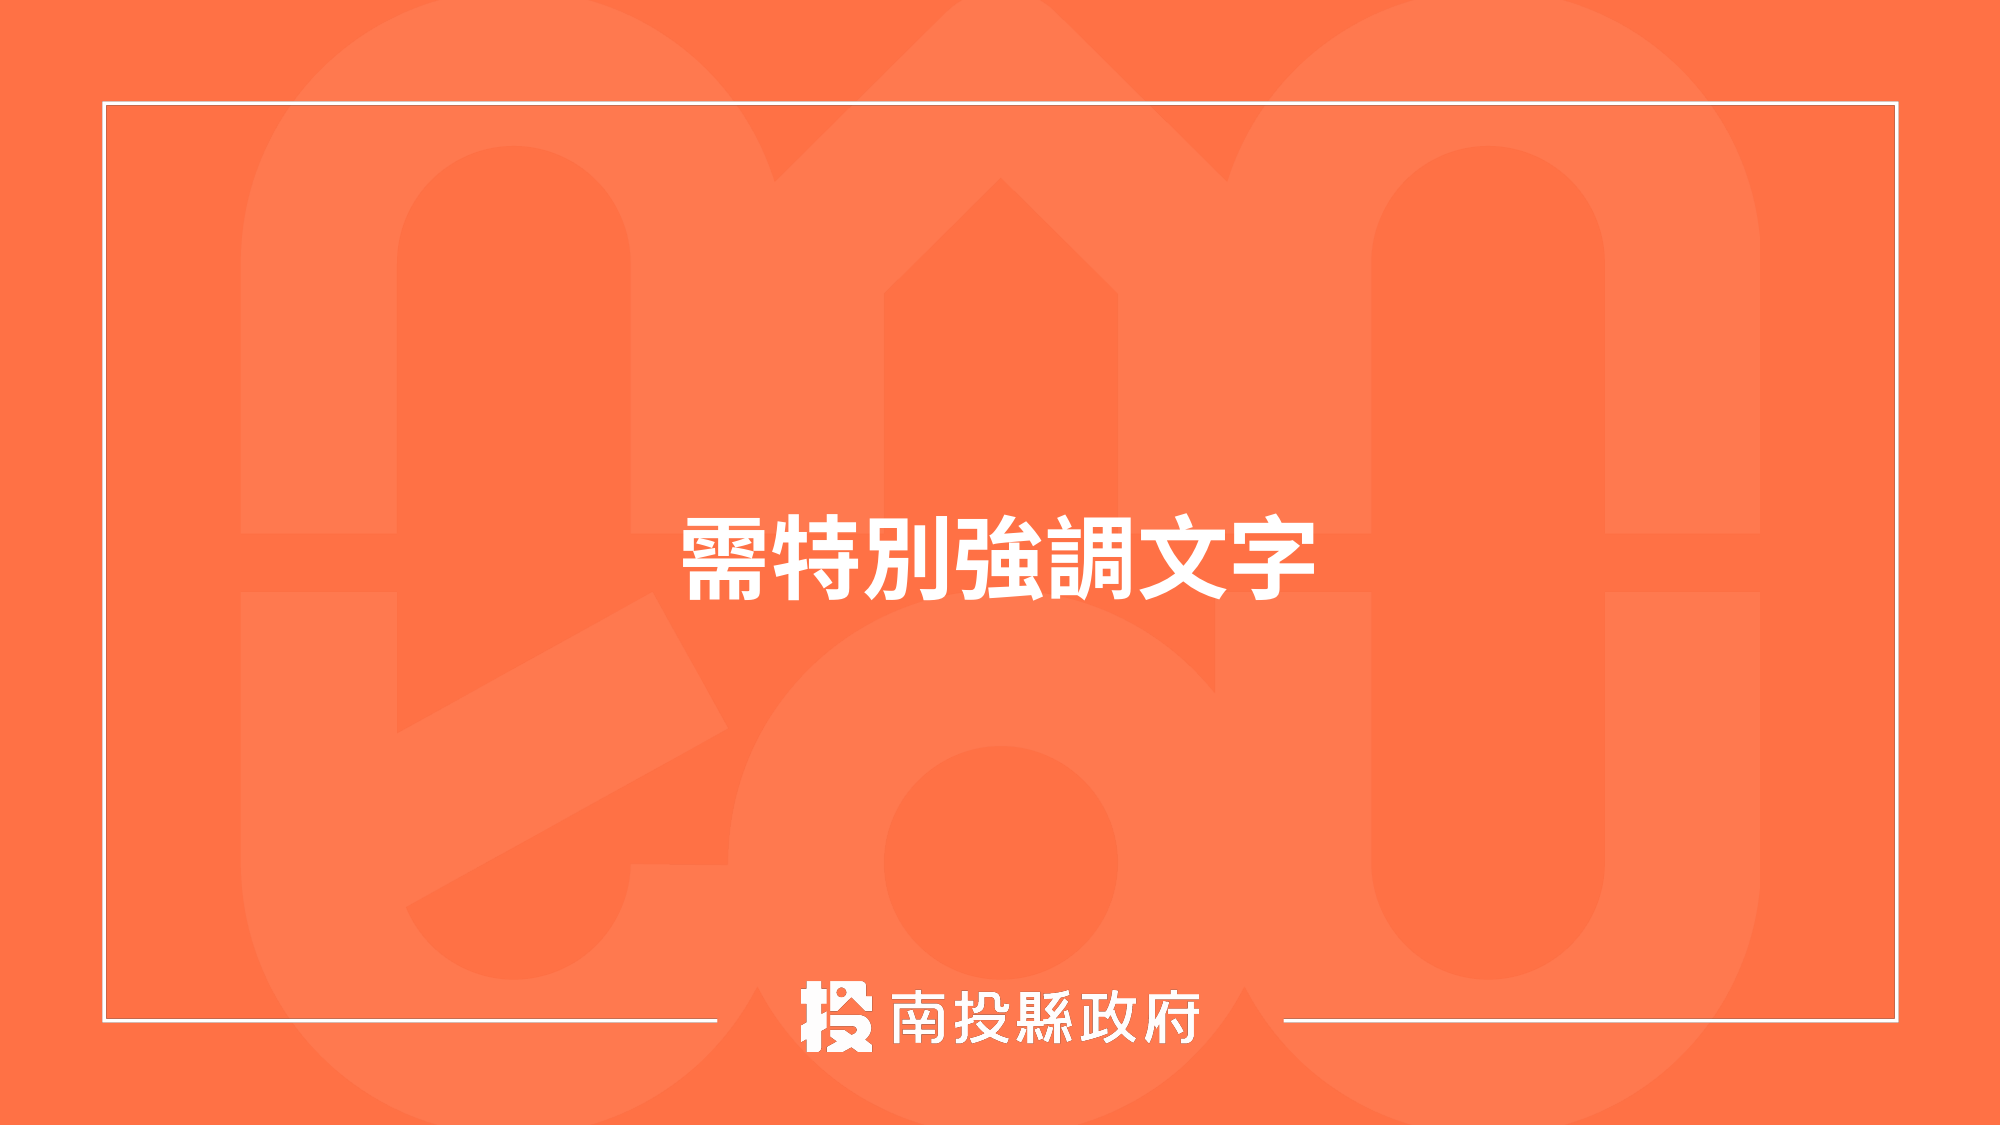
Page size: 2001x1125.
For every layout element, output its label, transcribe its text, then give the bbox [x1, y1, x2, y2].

title 需特別強調文字 [137, 453, 1863, 672]
picture [0, 0, 2001, 1125]
